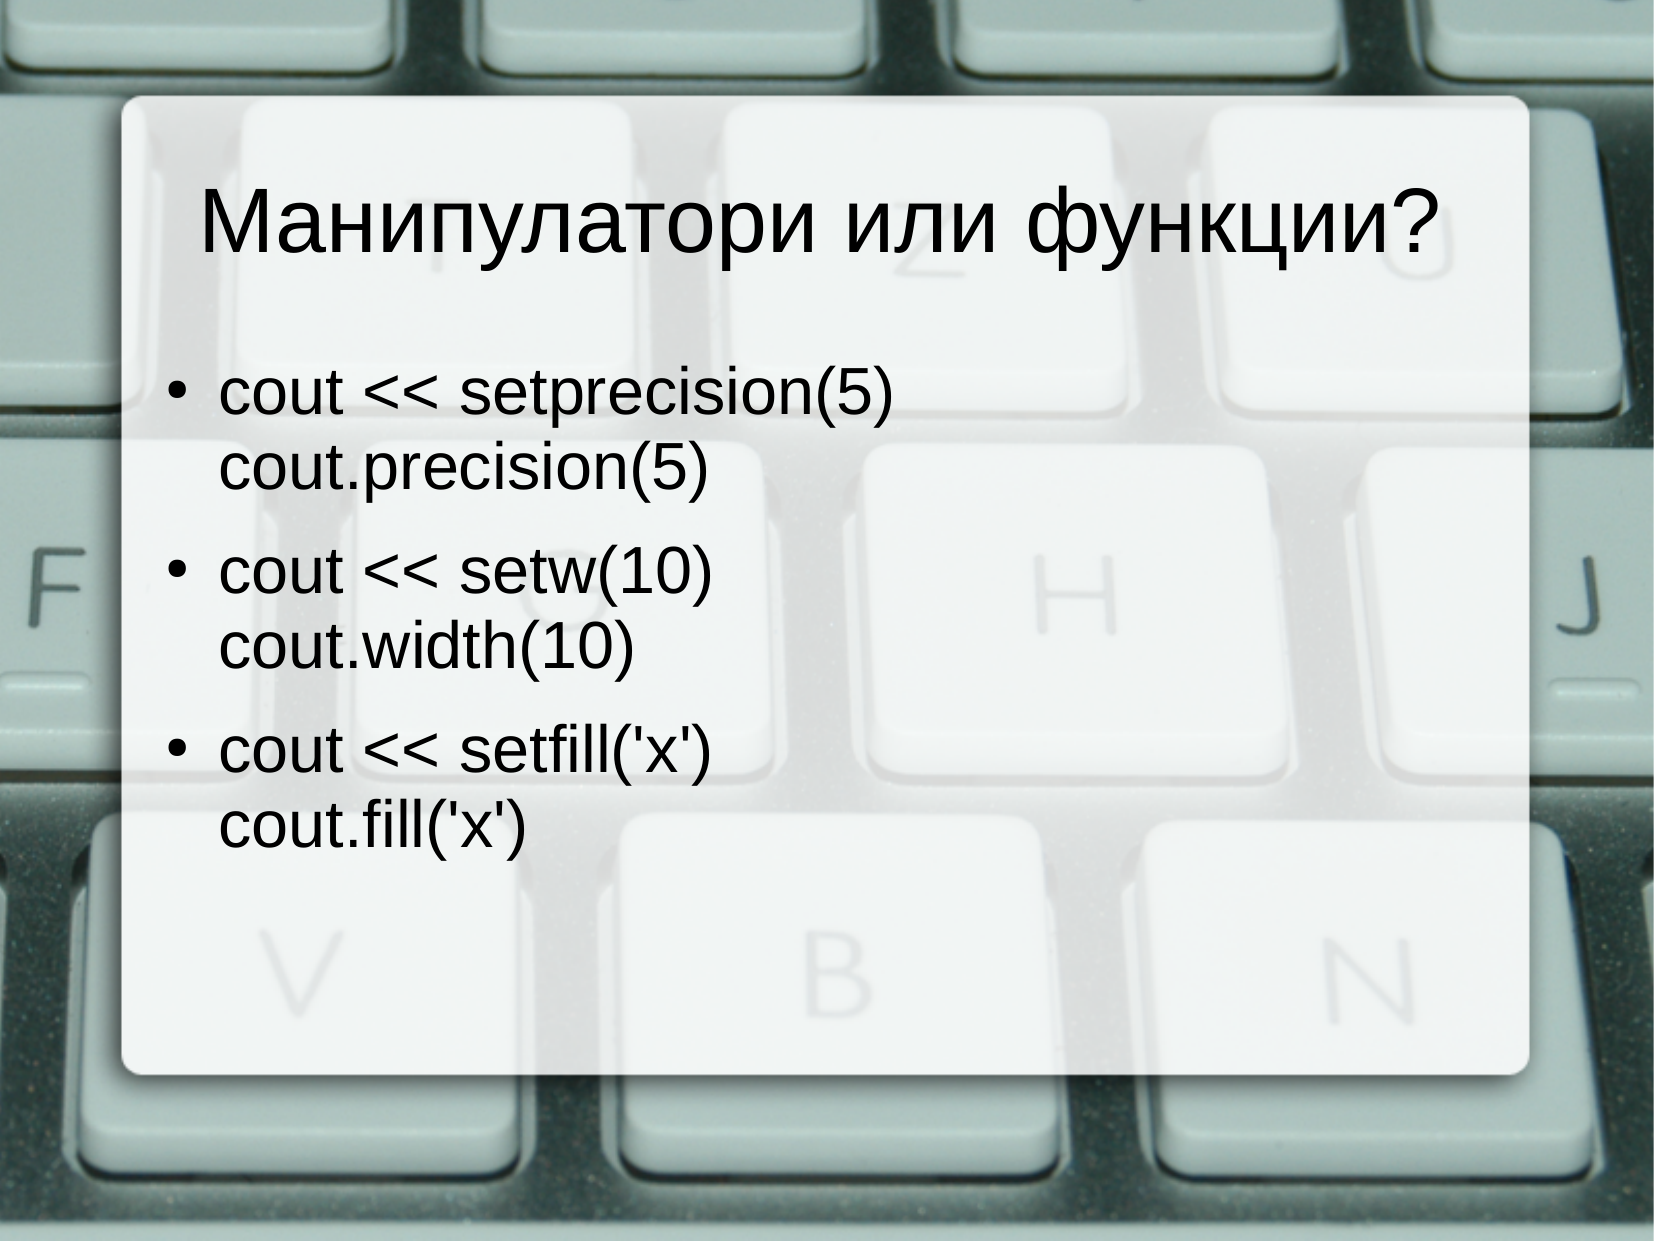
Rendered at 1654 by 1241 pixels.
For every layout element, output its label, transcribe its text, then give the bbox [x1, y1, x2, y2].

picture [0, 0, 1654, 1241]
title Манипулатори или функции? [135, 117, 1506, 325]
list cout << setprecision(5) cout.precision(5) cout << setw(10) cout.width(10) cout << setfill('x') cout.fill('x') [147, 354, 1506, 1074]
